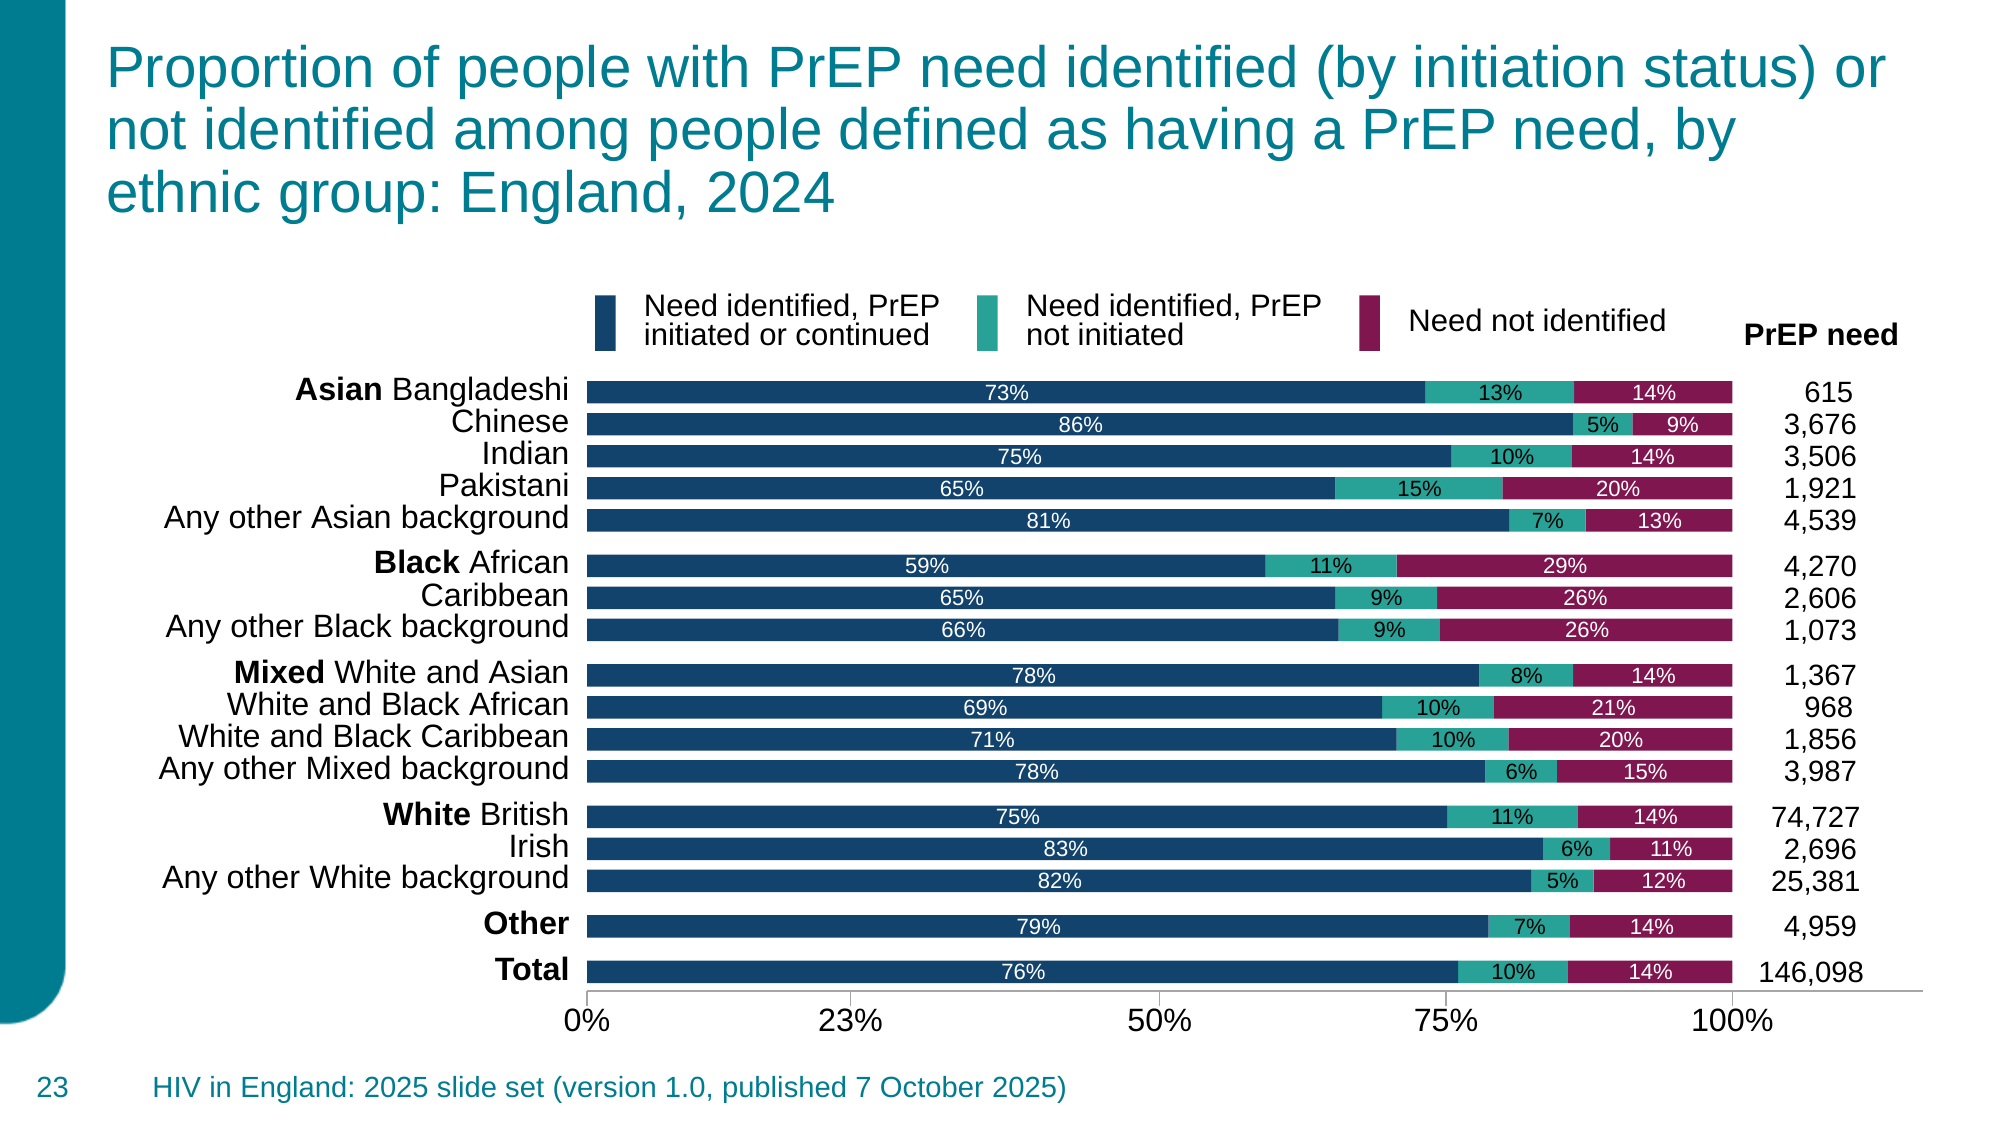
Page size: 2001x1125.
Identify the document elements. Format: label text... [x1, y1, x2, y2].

title Proportion of people with PrEP need identified (by initiation status) or not identified among people defined as having a PrEP need, by ethnic group: England, 2024 [90, 29, 1926, 244]
text_box [21, 1056, 120, 1117]
text_box HIV in England: 2025 slide set (version 1.0, published 7 October 2025) [137, 1056, 1780, 1116]
picture [86, 247, 1960, 1074]
